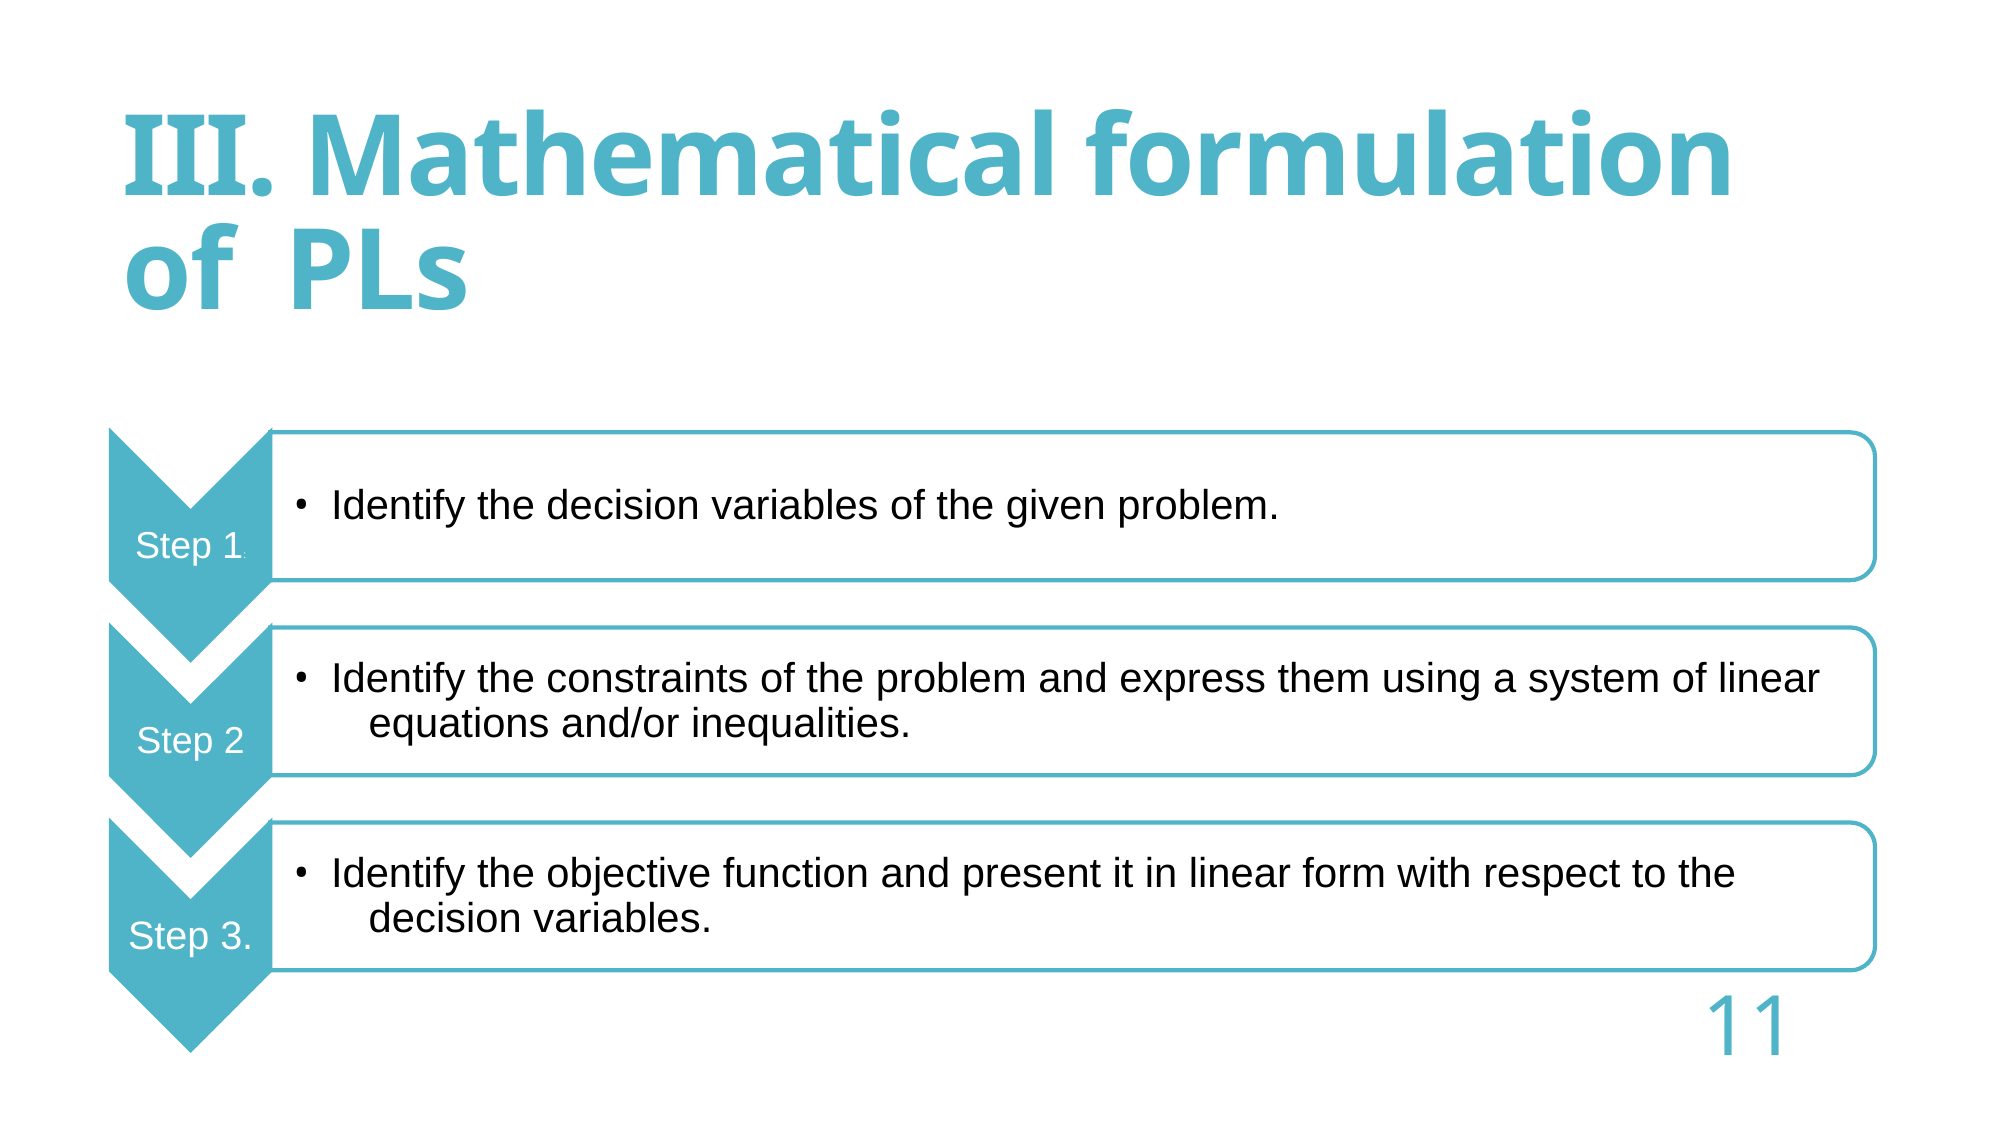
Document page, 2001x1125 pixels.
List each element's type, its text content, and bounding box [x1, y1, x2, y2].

text_box Identify the decision variables of the given problem. [270, 432, 1876, 581]
text_box Step 3. [111, 822, 270, 1051]
text_box Identify the objective function and present it in linear form with respect to the decision variables. [270, 822, 1876, 971]
text_box <number> [1687, 950, 1876, 1094]
text_box Step 1: [111, 432, 270, 660]
text_box Identify the constraints of the problem and express them using a system of linear equations and/or inequalities. [270, 627, 1876, 776]
text_box Step 2 [111, 627, 270, 855]
text_box III. Mathematical formulation of PLs [107, 81, 1875, 354]
